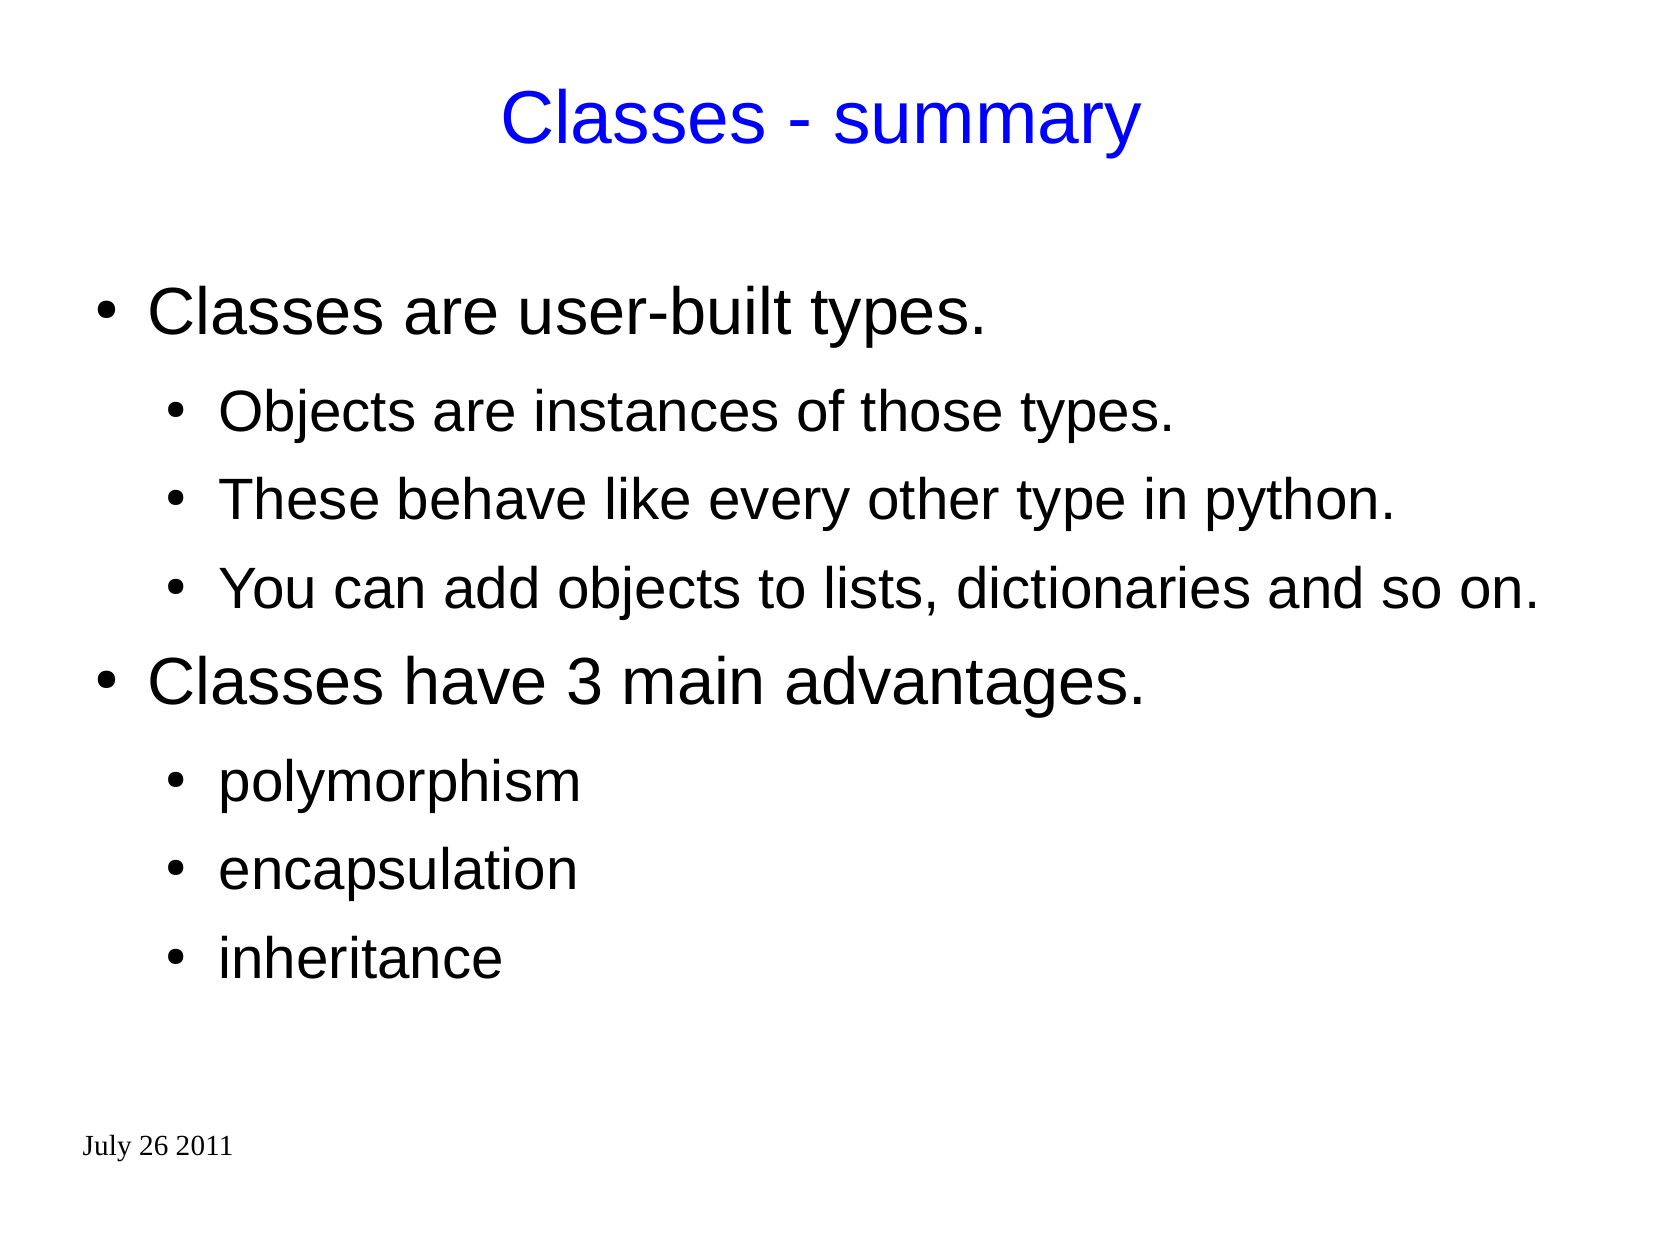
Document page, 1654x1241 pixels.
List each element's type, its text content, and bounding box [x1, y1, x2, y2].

title Classes - summary [76, 58, 1565, 178]
list Classes are user-built types. Objects are instances of those types. These behave like every other type in python. You can add objects to lists, dictionaries and so on. Classes have 3 main advantages. polymorphism encapsulation inheritance [76, 274, 1565, 1093]
